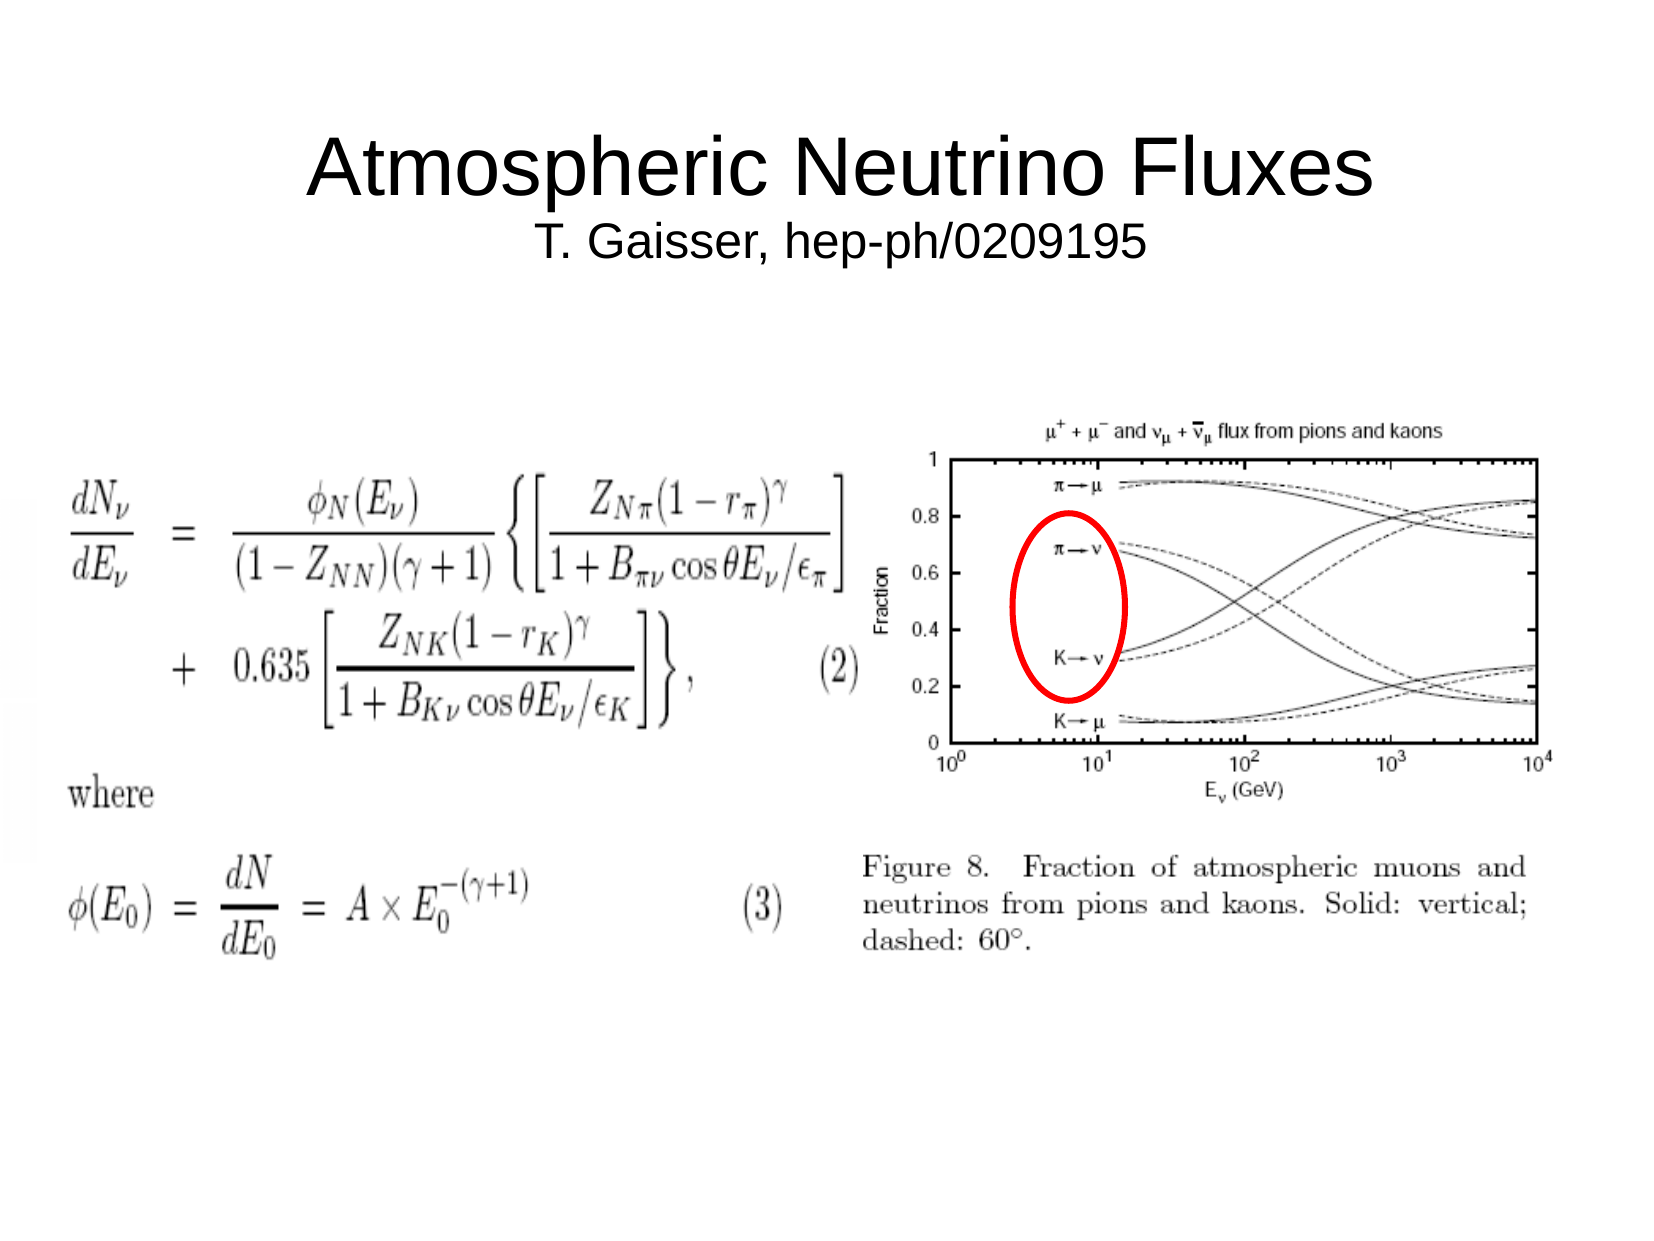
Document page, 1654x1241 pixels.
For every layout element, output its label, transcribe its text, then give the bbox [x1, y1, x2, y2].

text_box Atmospheric Neutrino Fluxes T. Gaisser, hep-ph/0209195 [291, 112, 1388, 326]
picture [0, 375, 1654, 997]
